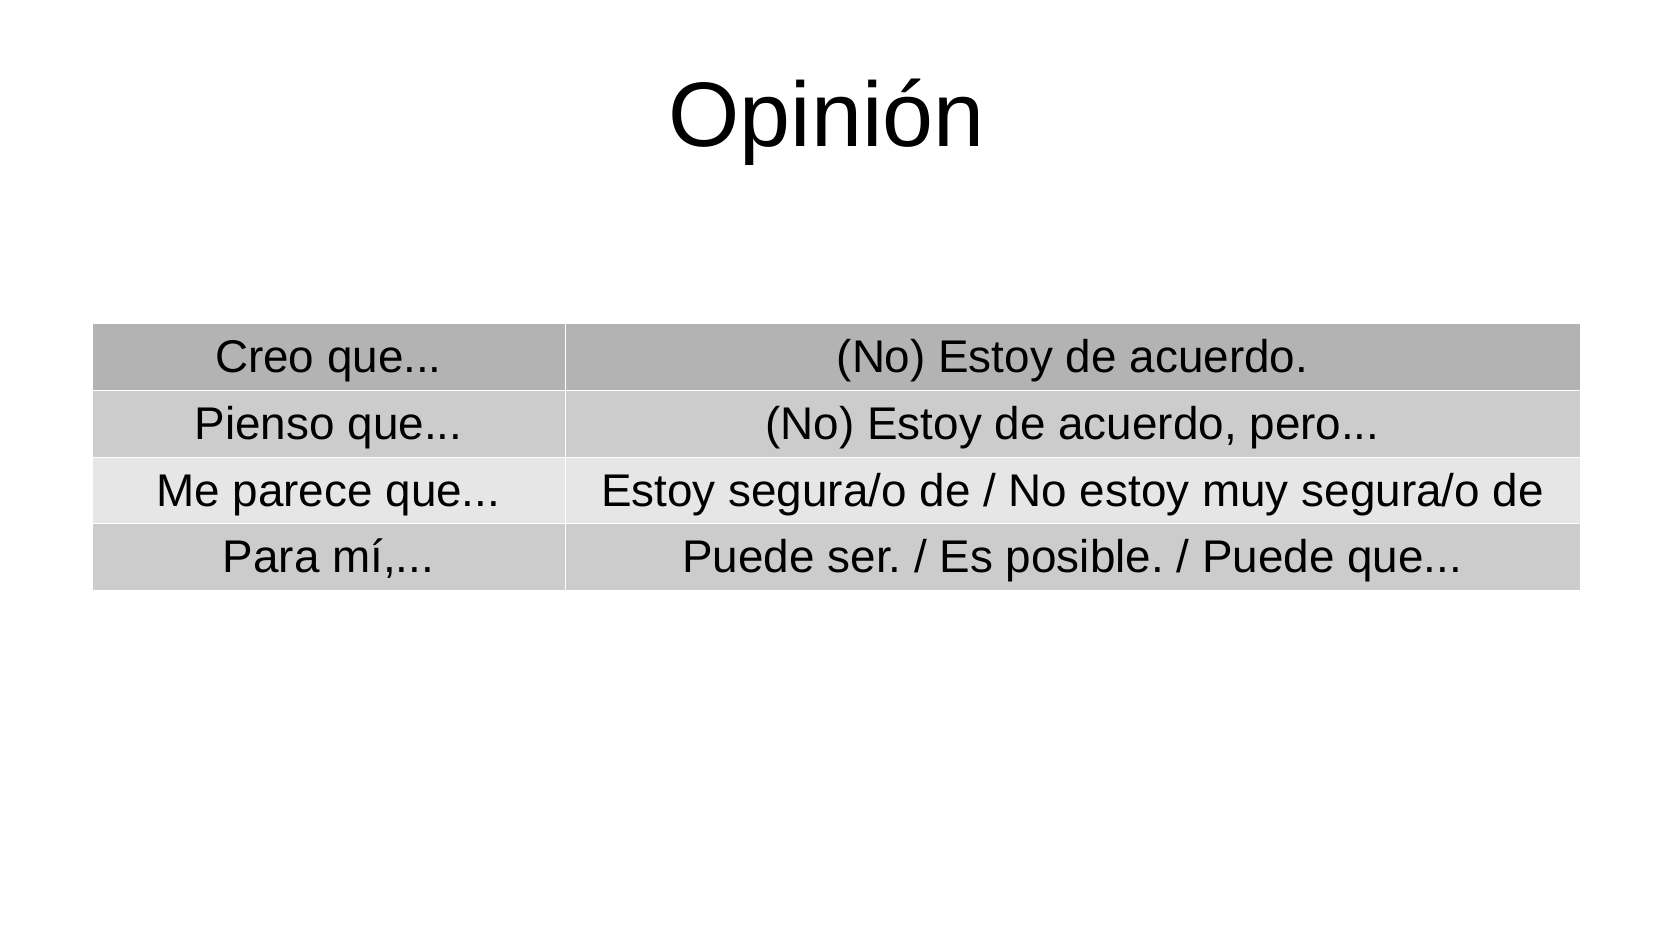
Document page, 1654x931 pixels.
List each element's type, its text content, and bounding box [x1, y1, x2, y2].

table_cell (No) Estoy de acuerdo, pero... [566, 391, 1580, 457]
table_cell Puede ser. / Es posible. / Puede que... [566, 524, 1580, 590]
title Opinión [82, 37, 1571, 193]
table_cell Estoy segura/o de / No estoy muy segura/o de [566, 458, 1580, 523]
table_cell Pienso que... [93, 391, 565, 457]
table_cell Me parece que... [93, 458, 565, 523]
table_header (No) Estoy de acuerdo. [566, 324, 1580, 390]
table_cell Para mí,... [93, 524, 565, 590]
table_header Creo que... [93, 324, 565, 390]
